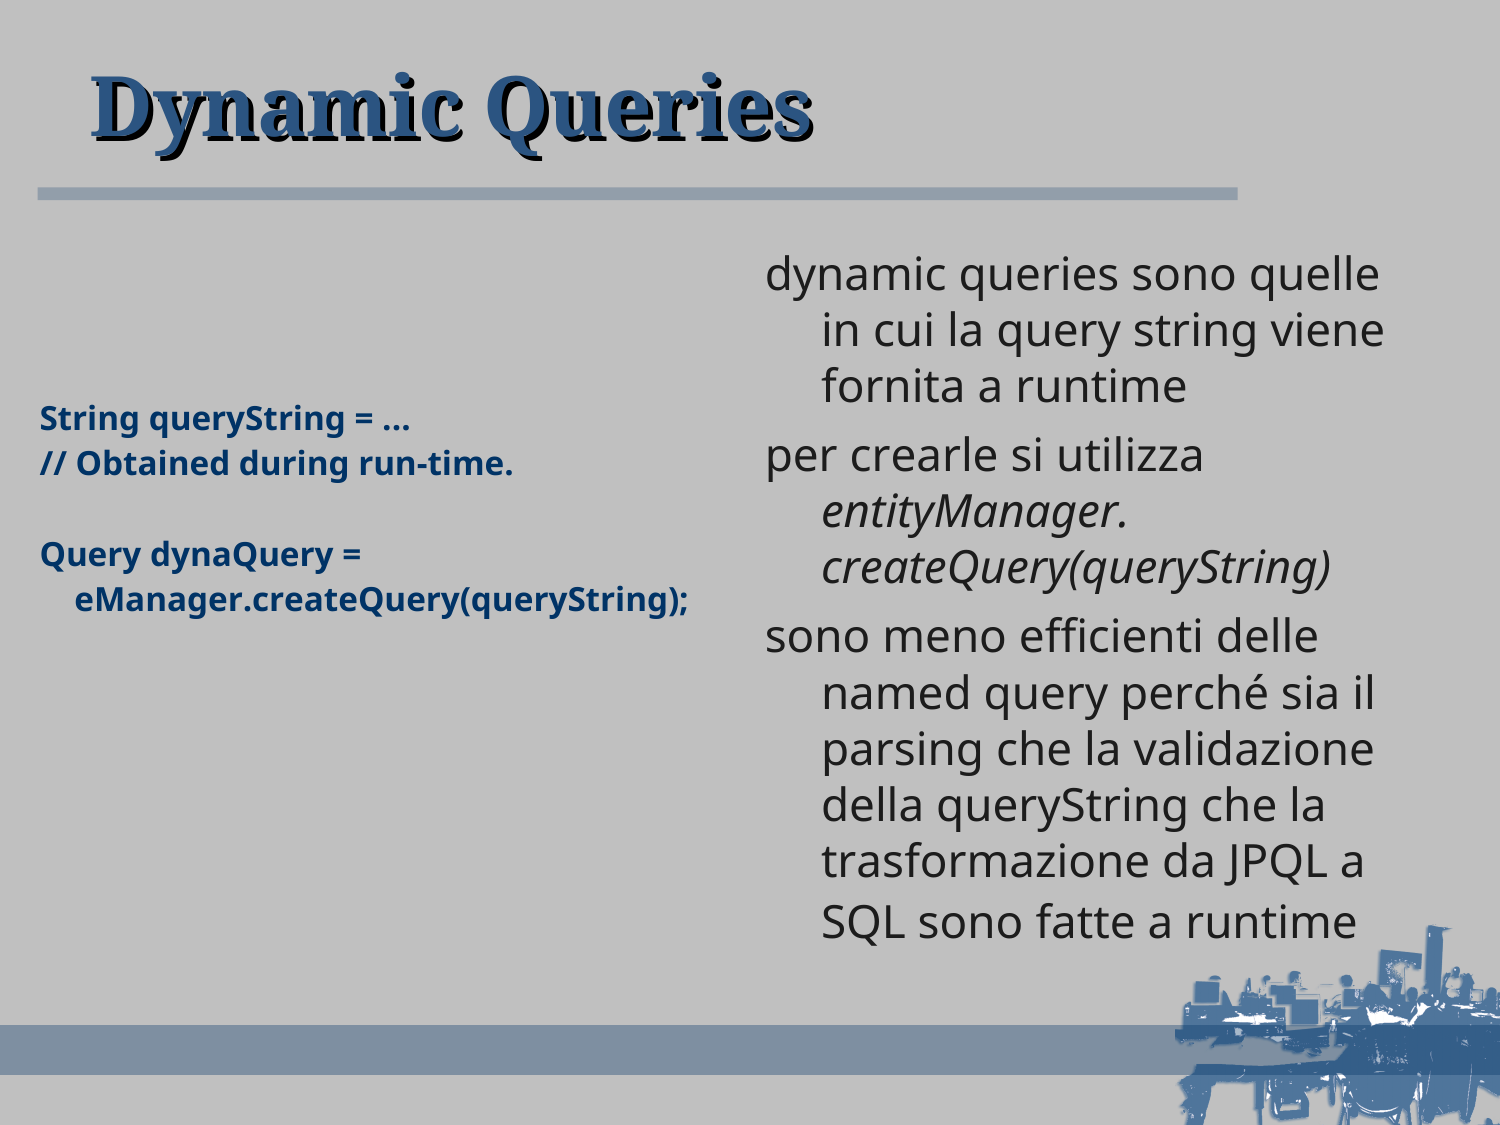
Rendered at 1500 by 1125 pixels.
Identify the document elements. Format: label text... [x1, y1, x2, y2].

list dynamic queries sono quelle in cui la query string viene fornita a runtime per crearle si utilizza entityManager. createQuery(queryString) sono meno efficienti delle named query perché sia il parsing che la validazione della queryString che la trasformazione da JPQL a SQL sono fatte a runtime [750, 237, 1426, 1006]
text_box String queryString = ... // Obtained during run-time. Query dynaQuery = eManager.createQuery(queryString); [24, 387, 763, 630]
title Dynamic Queries [75, 35, 1426, 174]
